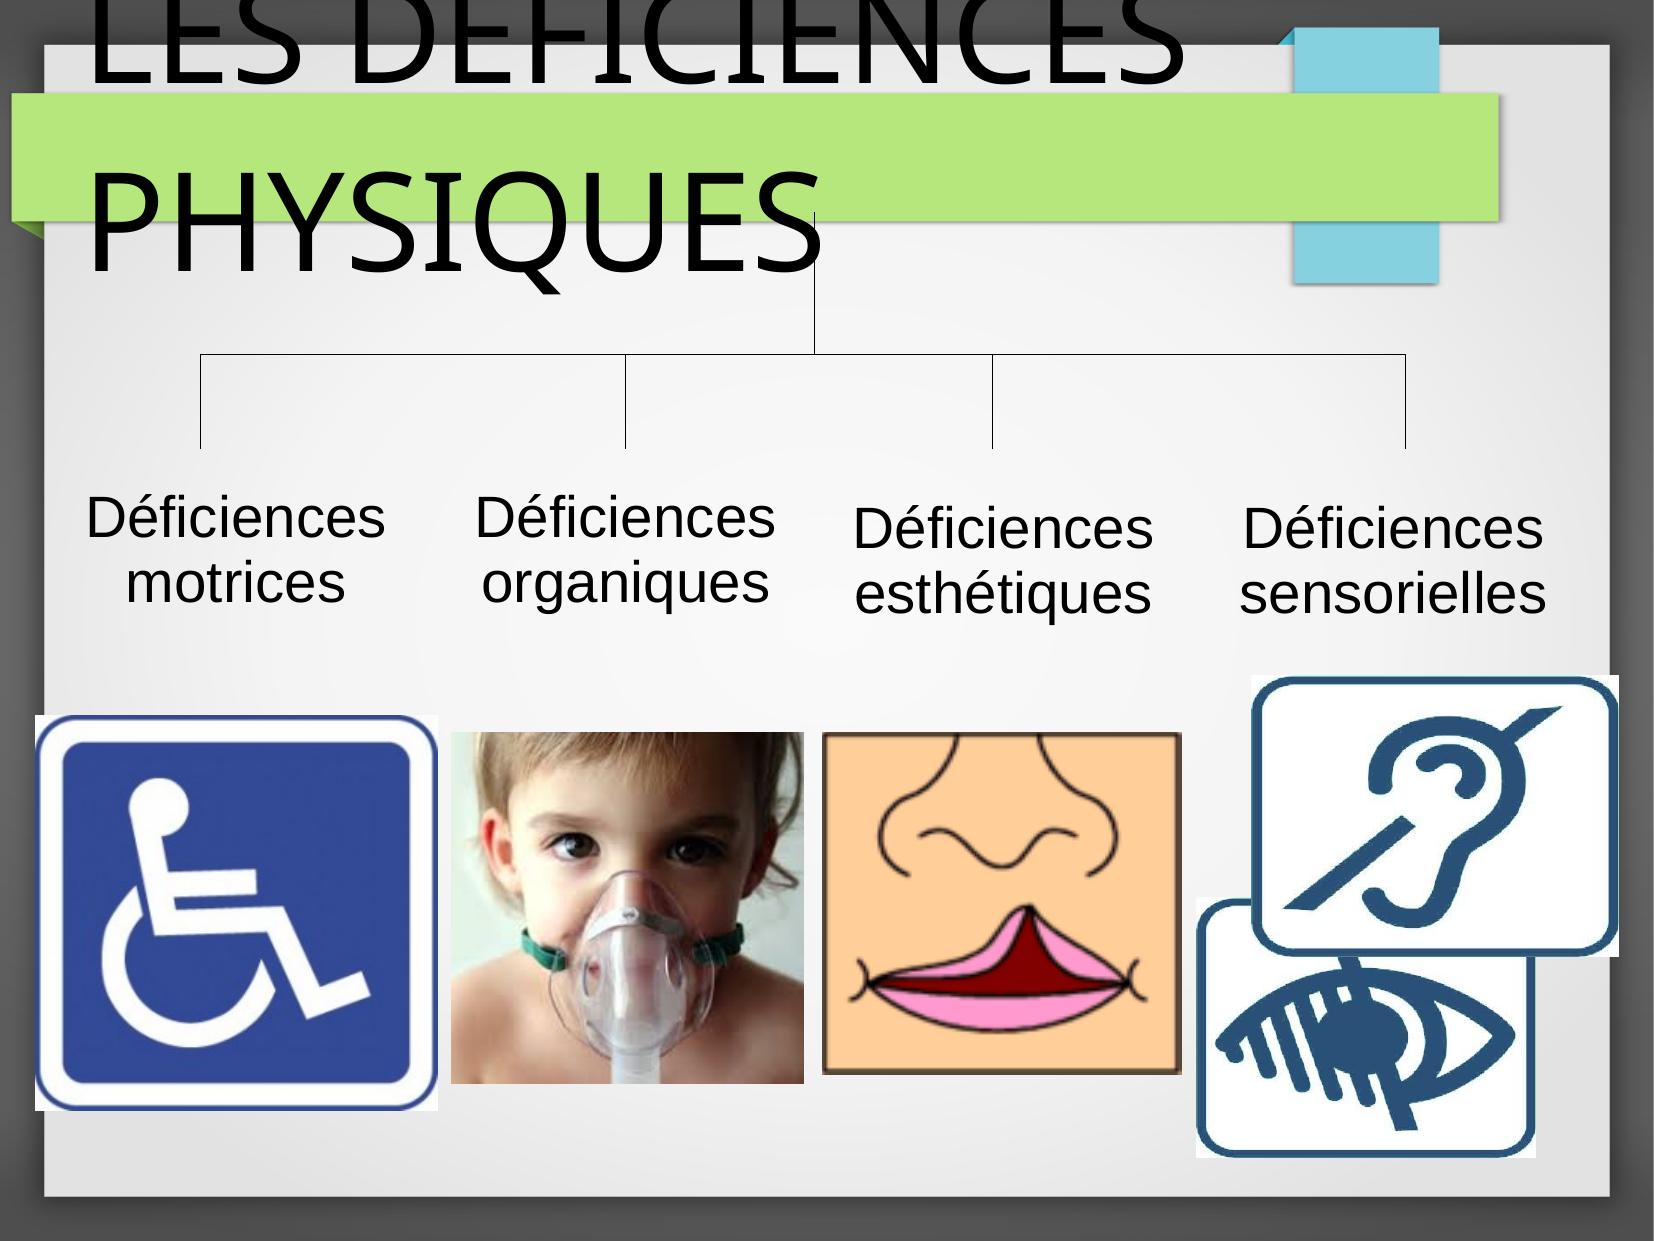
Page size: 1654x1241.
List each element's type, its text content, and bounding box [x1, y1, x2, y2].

picture [0, 0, 1654, 1241]
text_box Déficiences organiques [460, 484, 792, 615]
subtitle Déficiences sensorielles [1228, 496, 1560, 626]
text_box Déficiences motrices [70, 484, 402, 615]
title LES DÉFICIENCES PHYSIQUES [82, 0, 1619, 260]
text_box Déficiences esthétiques [838, 496, 1170, 626]
